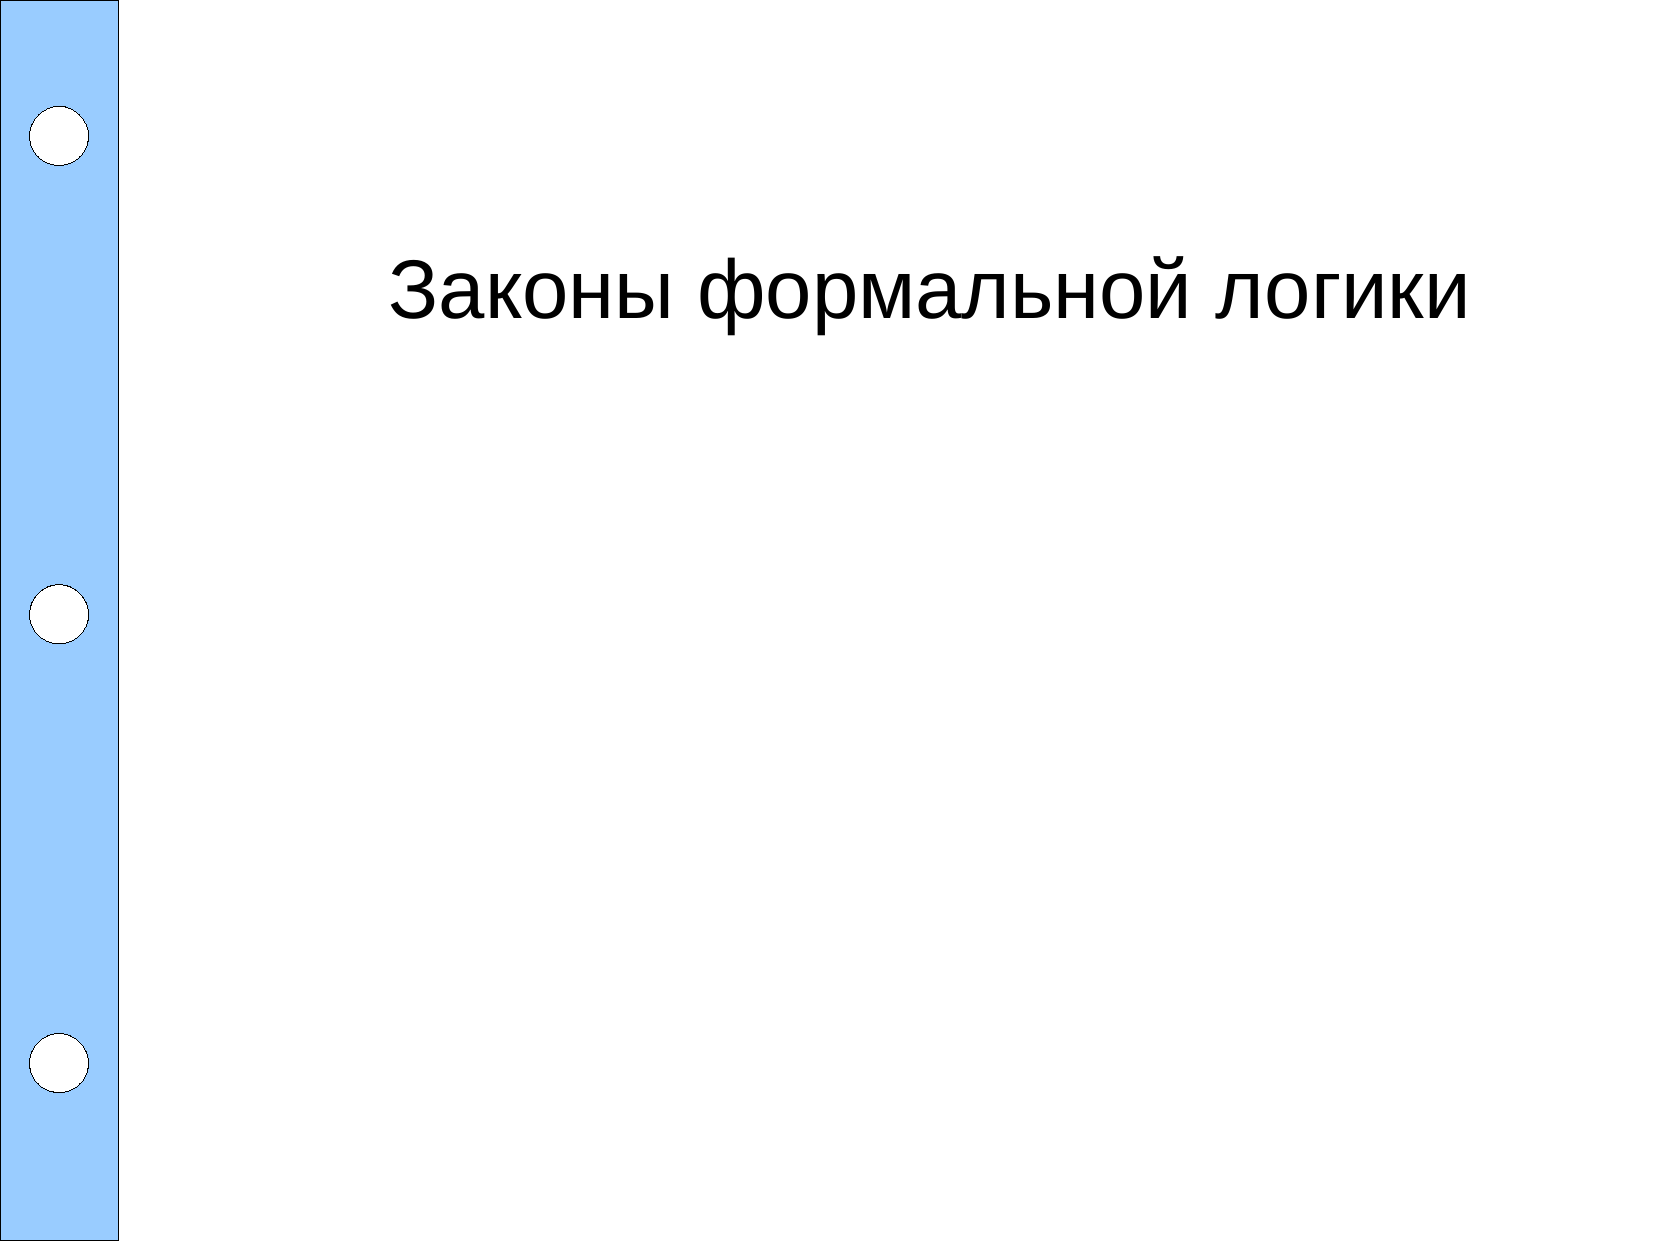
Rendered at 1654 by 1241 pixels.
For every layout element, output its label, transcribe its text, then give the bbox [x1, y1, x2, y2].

text_box Законы формальной логики [324, 236, 1536, 345]
text_box [0, 0, 119, 1241]
